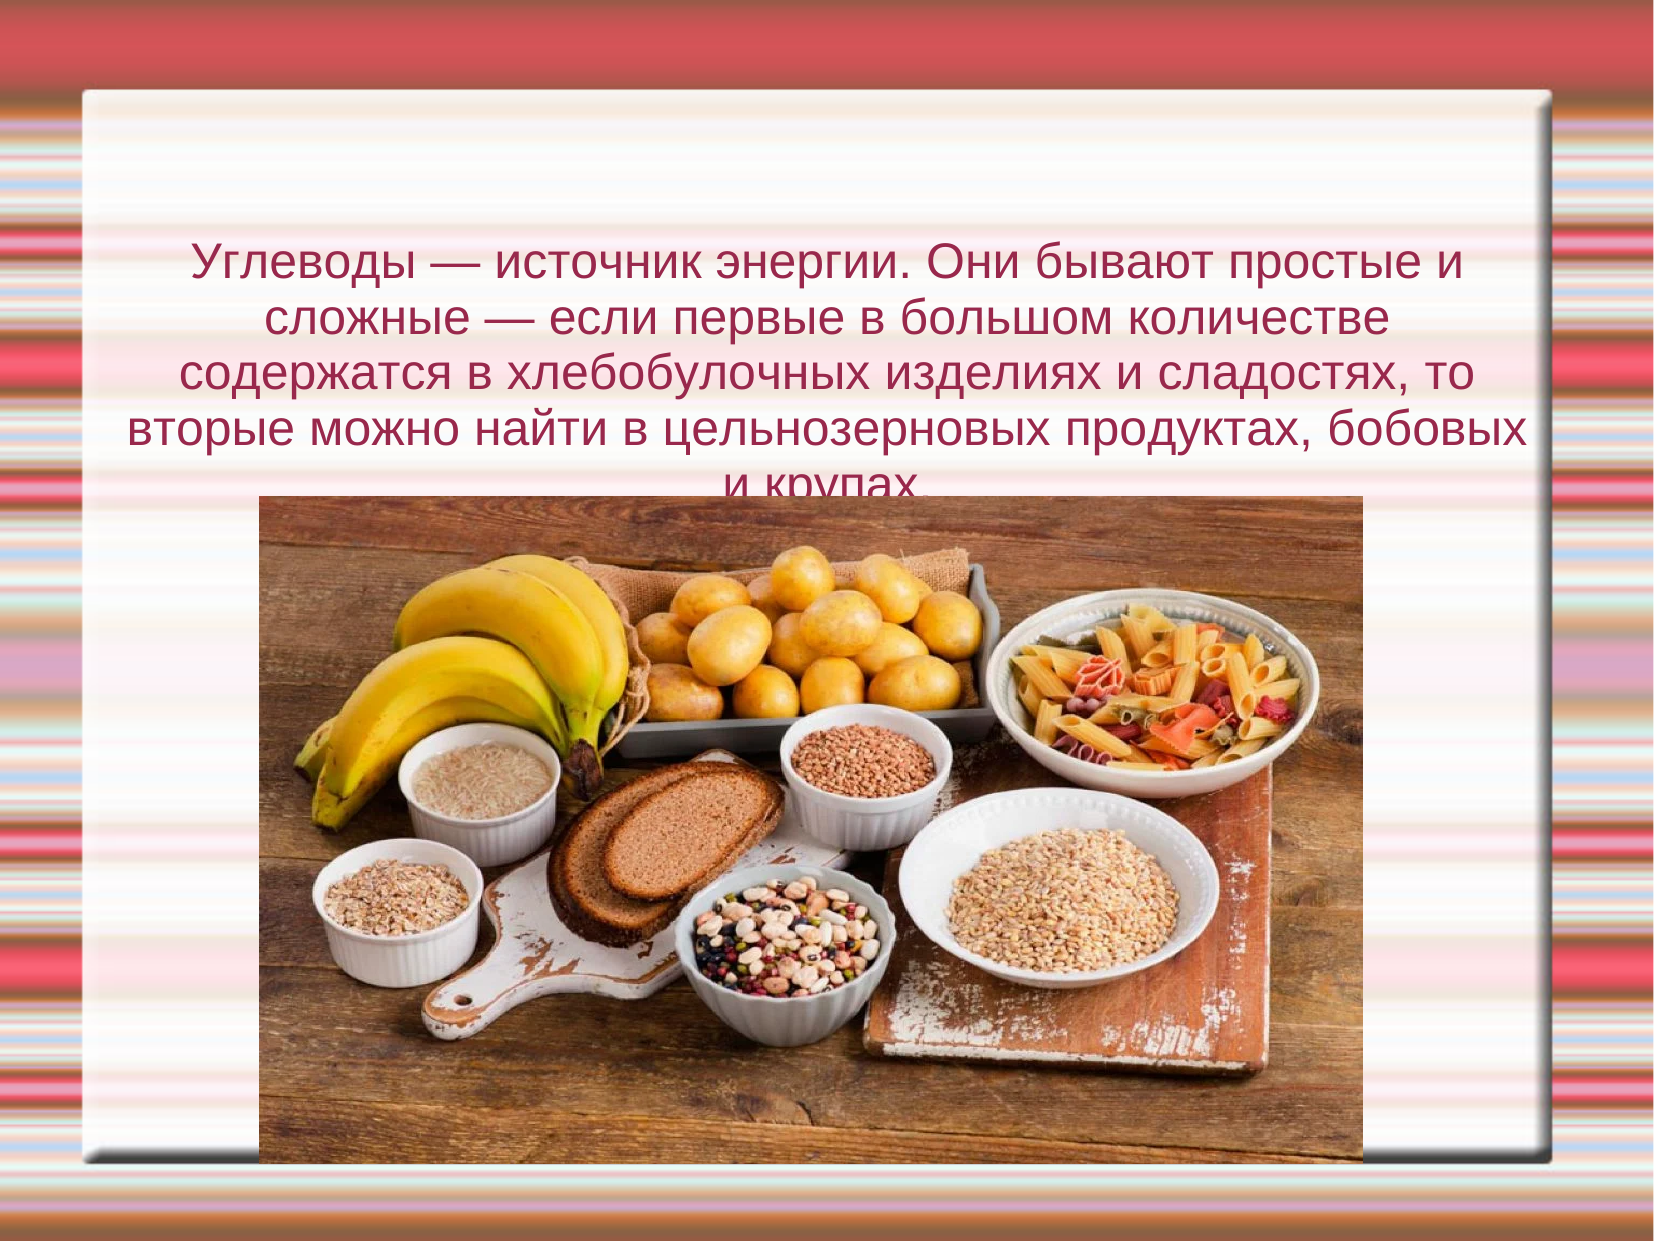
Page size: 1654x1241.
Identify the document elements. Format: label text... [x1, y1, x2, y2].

picture [0, 0, 1654, 1241]
subtitle Углеводы — источник энергии. Они бывают простые и сложные — если первые в большом количестве содержатся в хлебобулочных изделиях и сладостях, то вторые можно найти в цельнозерновых продуктах, бобовых и крупах. [121, 114, 1534, 1132]
